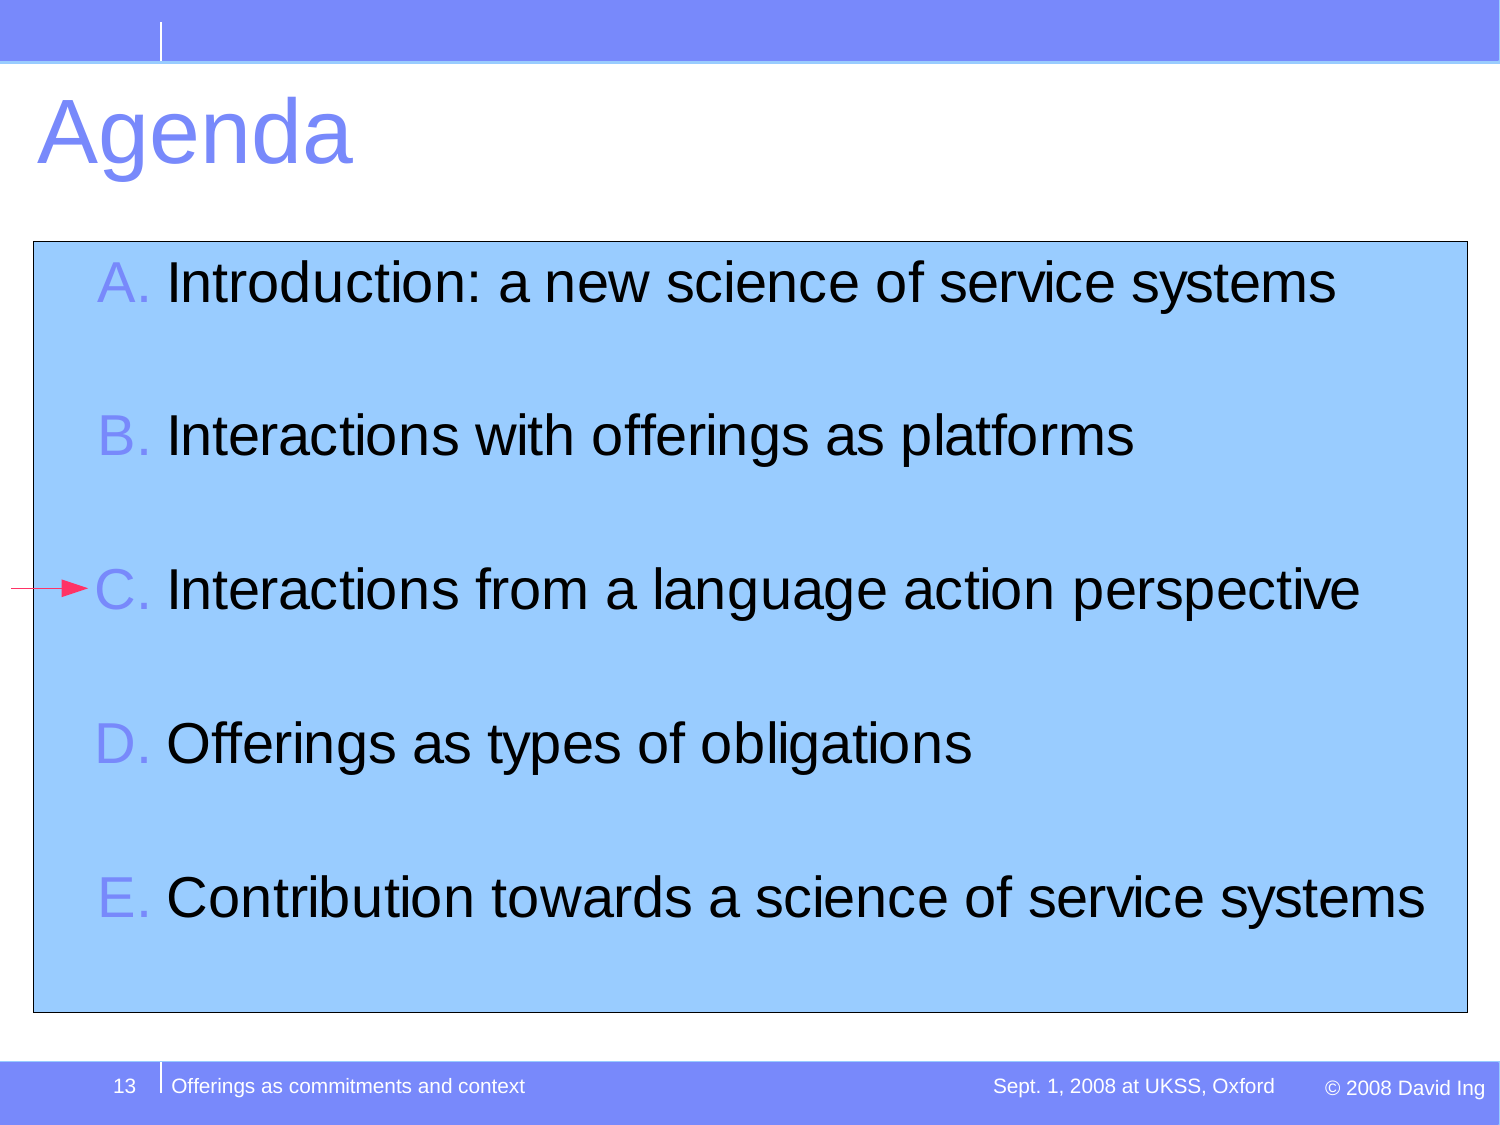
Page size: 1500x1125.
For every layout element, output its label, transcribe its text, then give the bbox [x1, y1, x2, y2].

title Agenda [37, 90, 1463, 205]
chart [33, 241, 1468, 1013]
